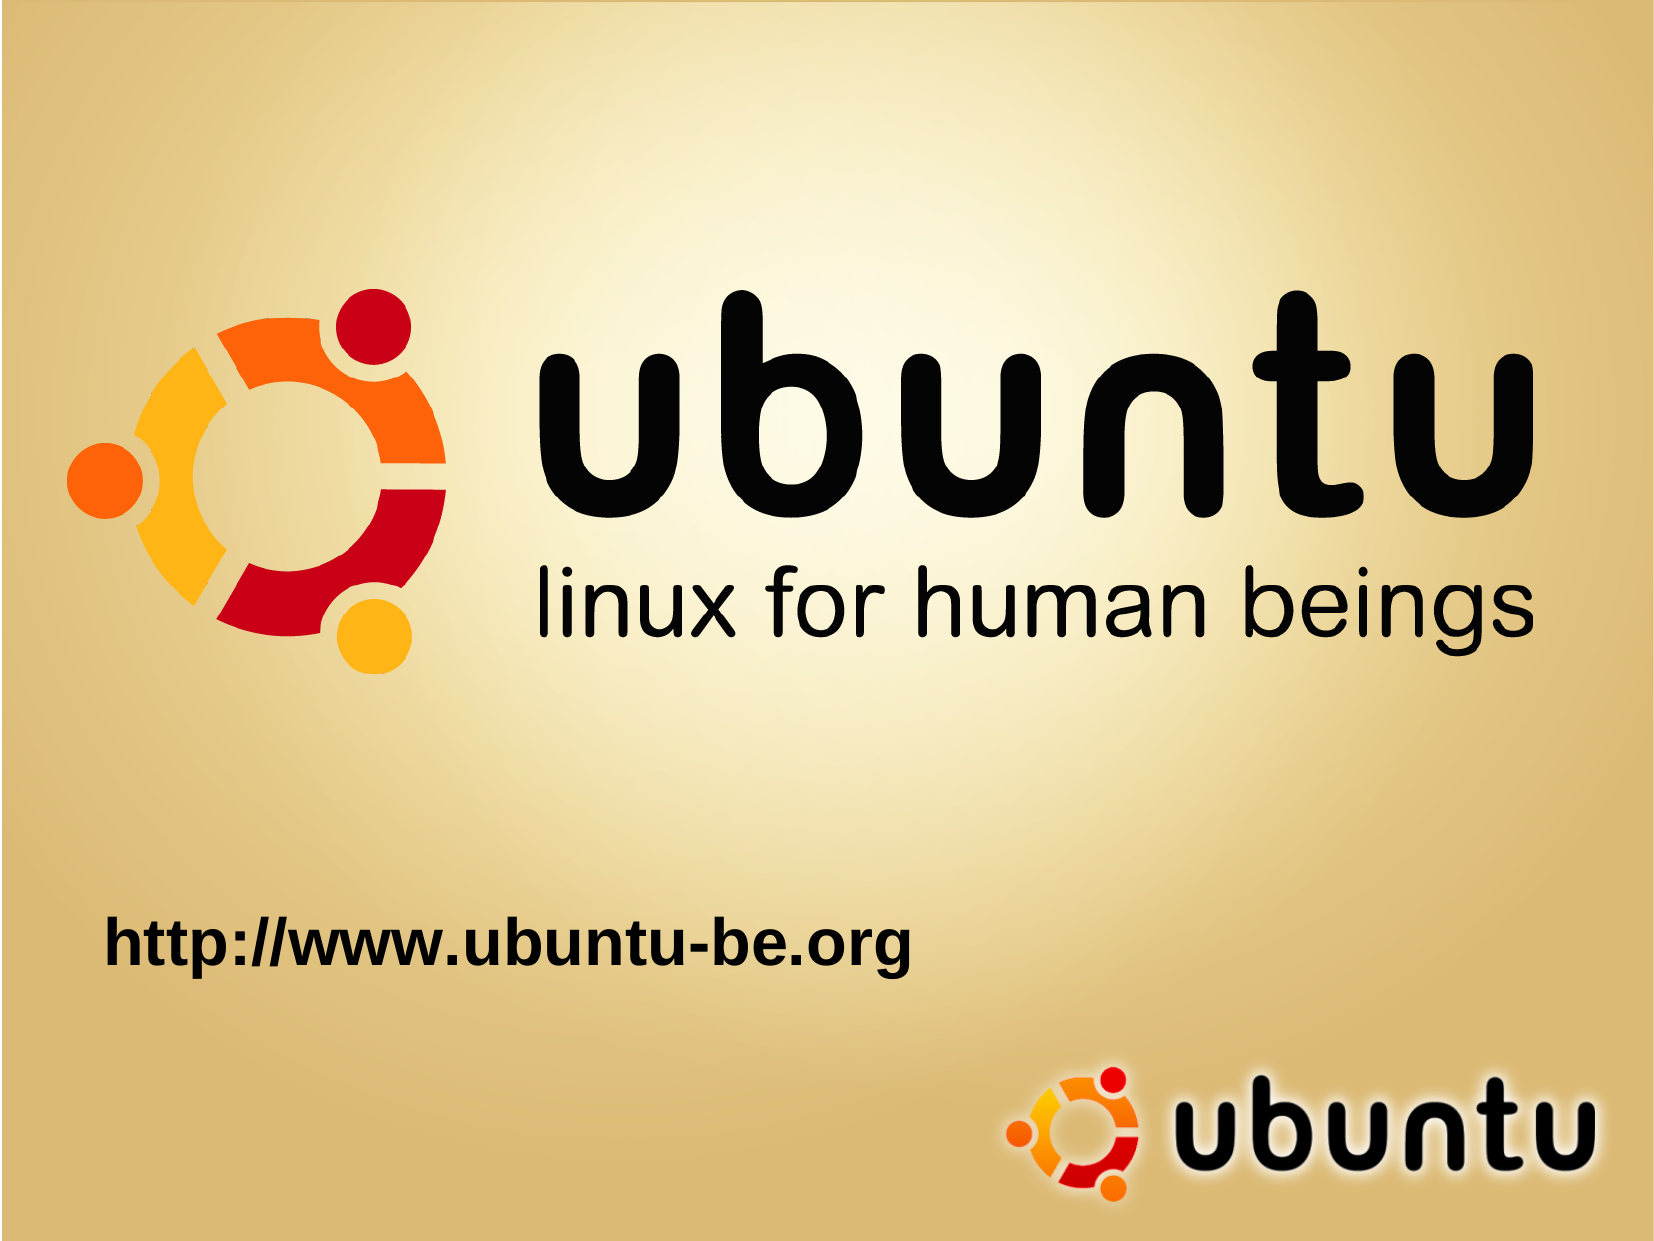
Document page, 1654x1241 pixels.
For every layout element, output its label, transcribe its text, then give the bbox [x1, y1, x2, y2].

text_box http://www.ubuntu-be.org [88, 897, 1004, 999]
picture [2, 0, 1654, 1241]
